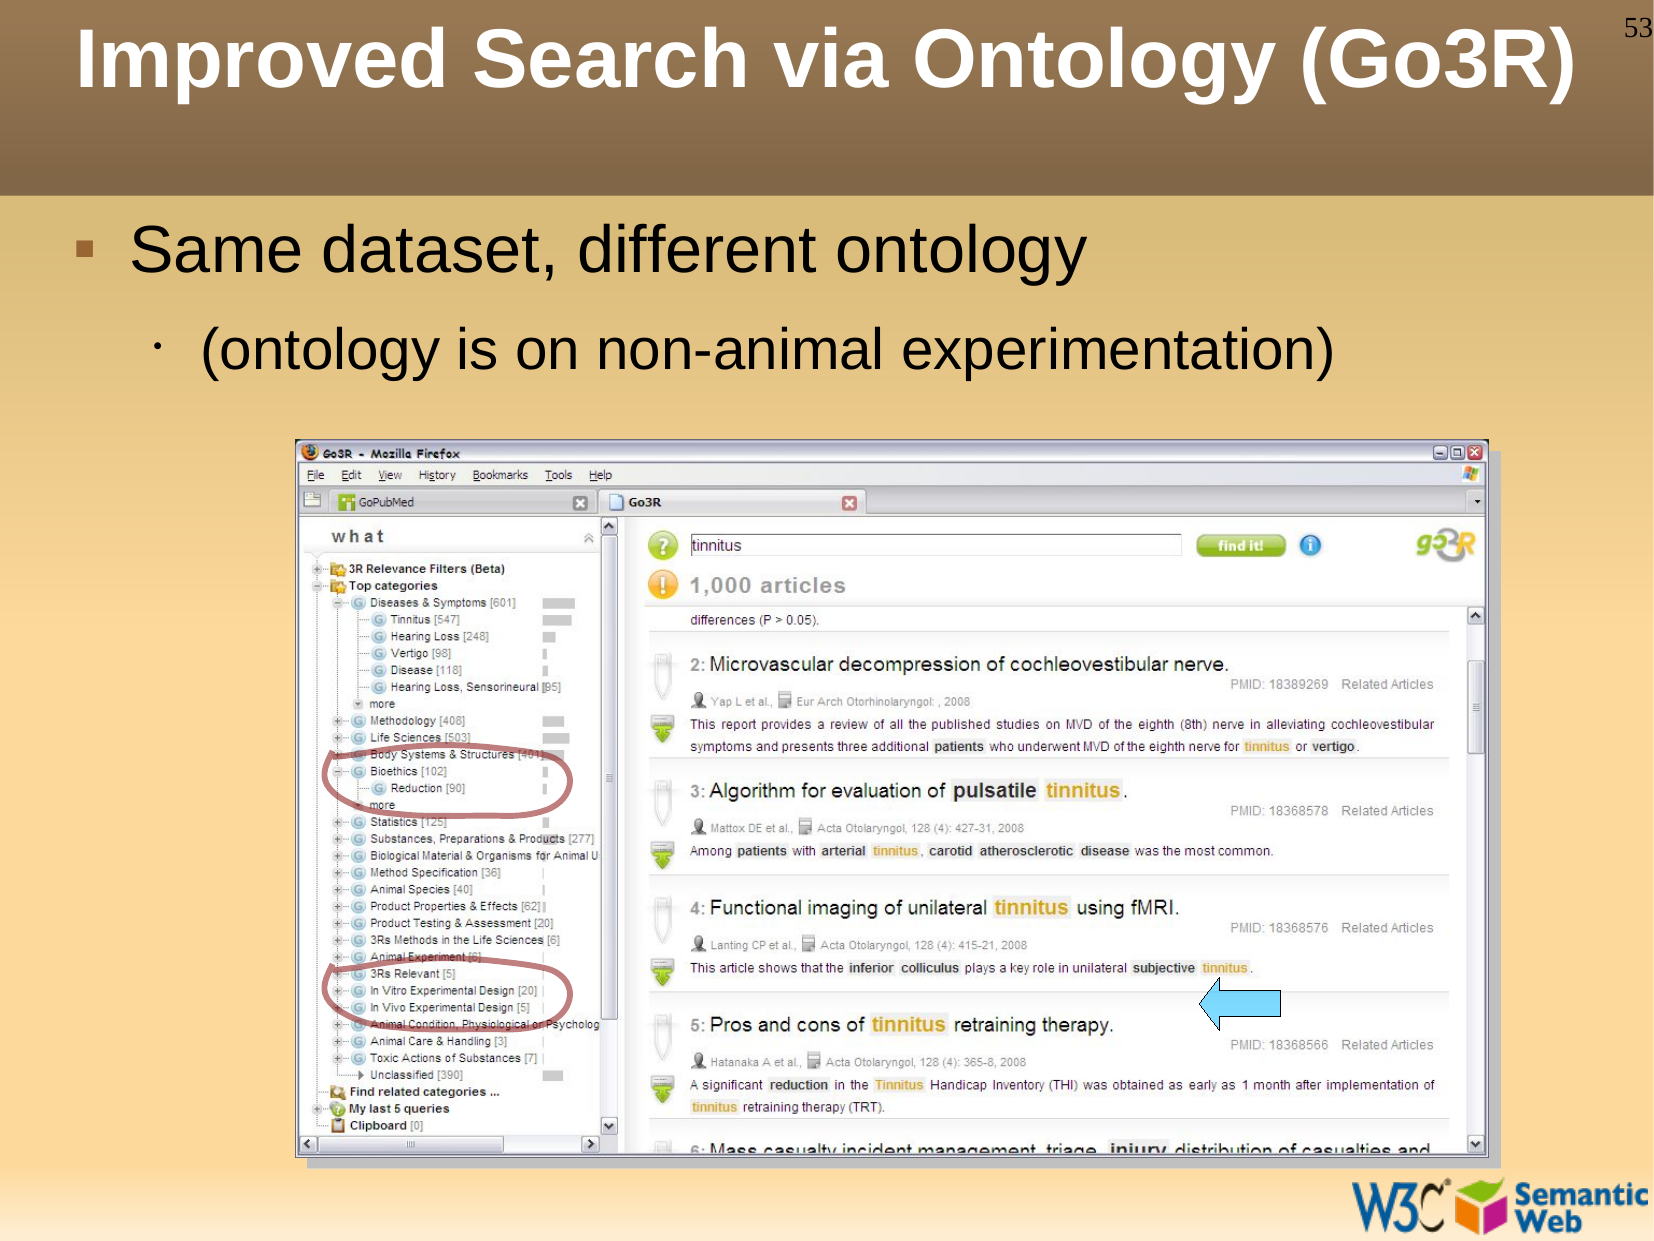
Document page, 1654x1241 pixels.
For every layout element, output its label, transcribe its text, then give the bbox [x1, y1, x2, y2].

title Improved Search via Ontology (Go3R) [0, 0, 1654, 119]
text_box [1199, 977, 1281, 1031]
list Same dataset, different ontology (ontology is on non-animal experimentation) [58, 212, 1654, 774]
picture [0, 119, 1654, 1241]
